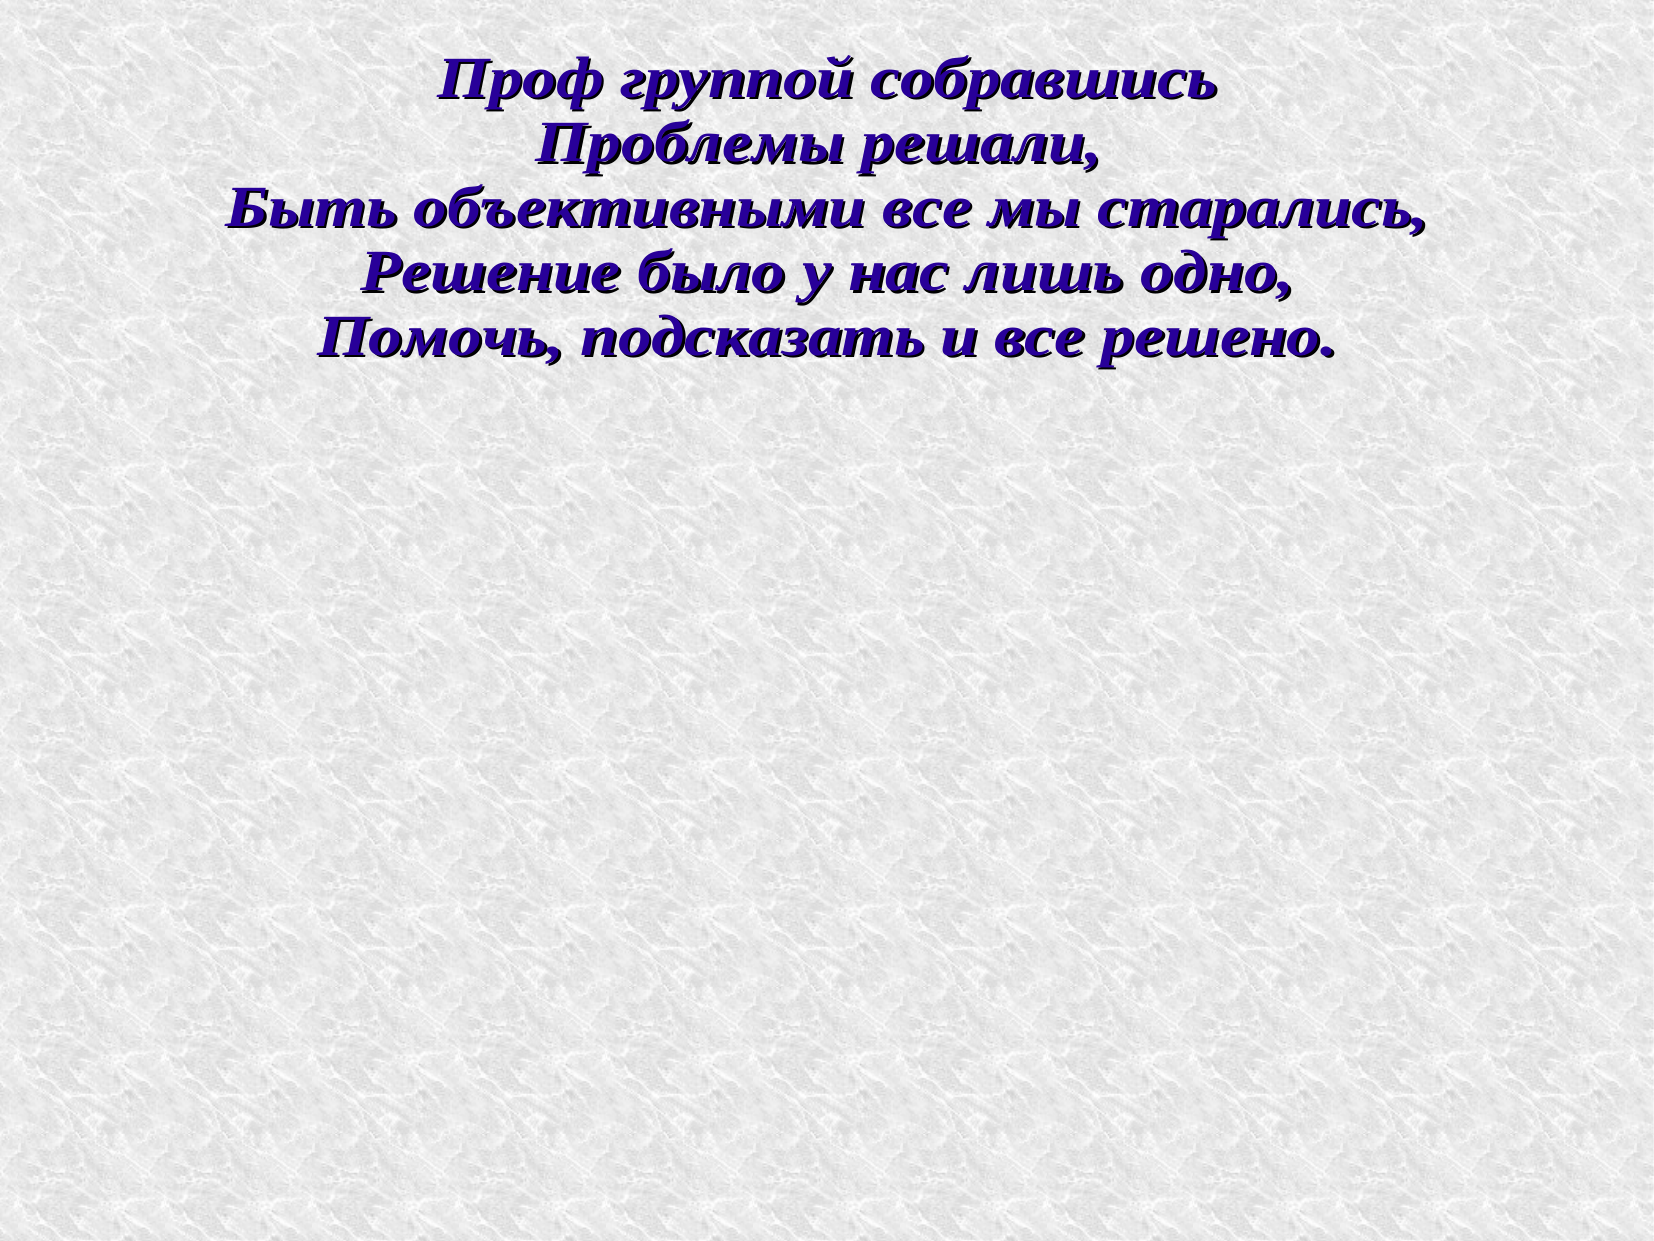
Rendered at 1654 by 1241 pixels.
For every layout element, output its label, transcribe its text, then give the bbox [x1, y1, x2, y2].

picture [0, 0, 1654, 1241]
title Проф группой собравшись Проблемы решали, Быть объективными все мы старались, Решение было у нас лишь одно, Помочь, подсказать и все решено. [121, 43, 1534, 370]
